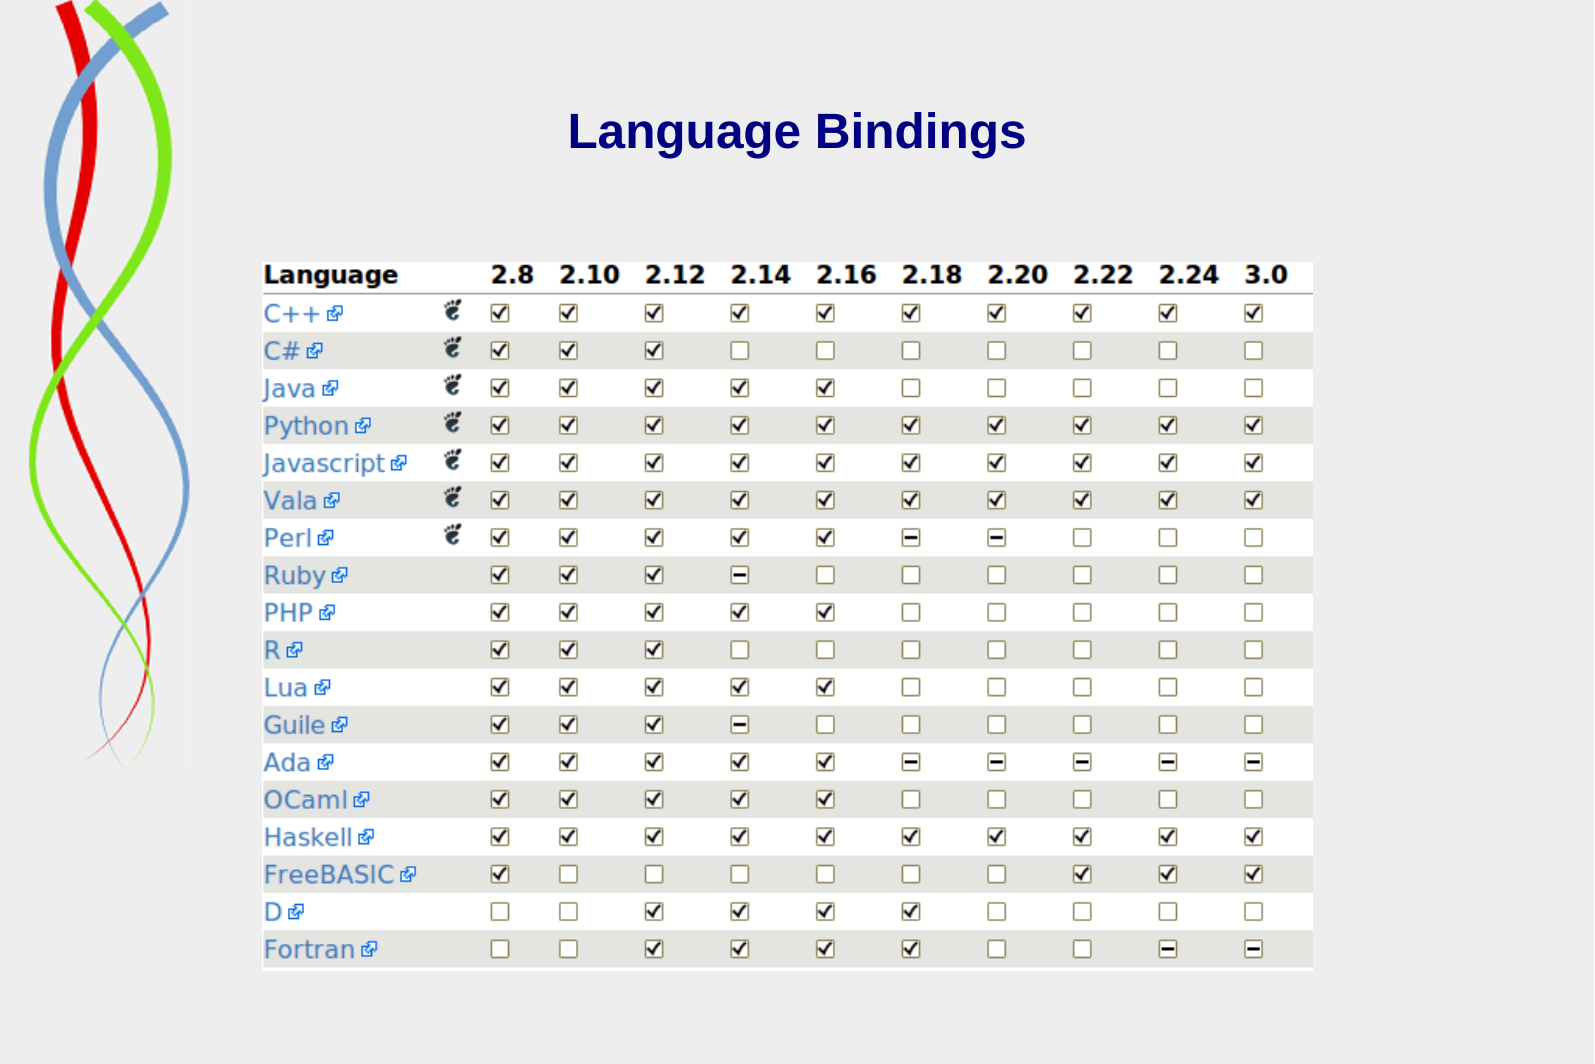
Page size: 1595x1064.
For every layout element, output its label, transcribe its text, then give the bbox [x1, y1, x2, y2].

picture [0, 0, 1595, 1064]
title Language Bindings [79, 42, 1515, 220]
